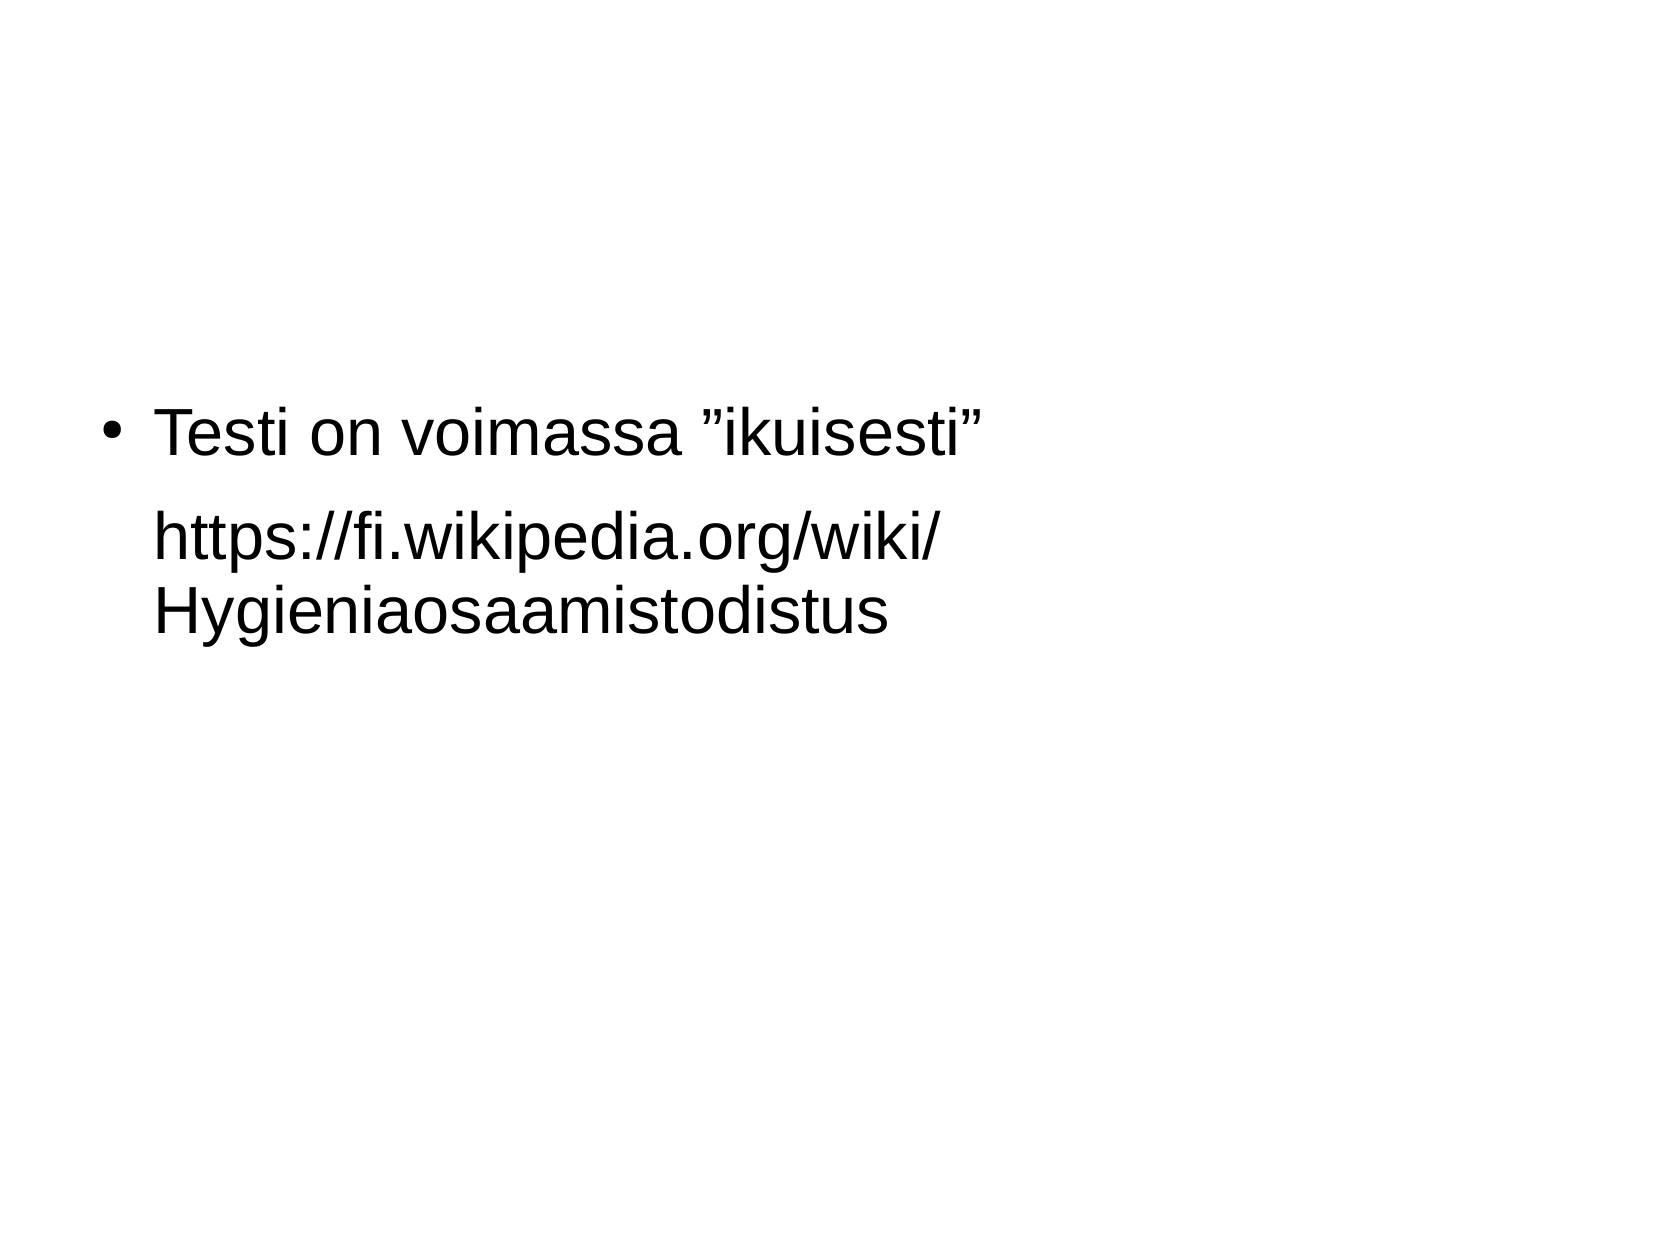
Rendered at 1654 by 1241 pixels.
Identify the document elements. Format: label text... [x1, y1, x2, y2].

list Testi on voimassa ”ikuisesti” https://fi.wikipedia.org/wiki/Hygieniaosaamistodistus [82, 290, 1571, 1010]
